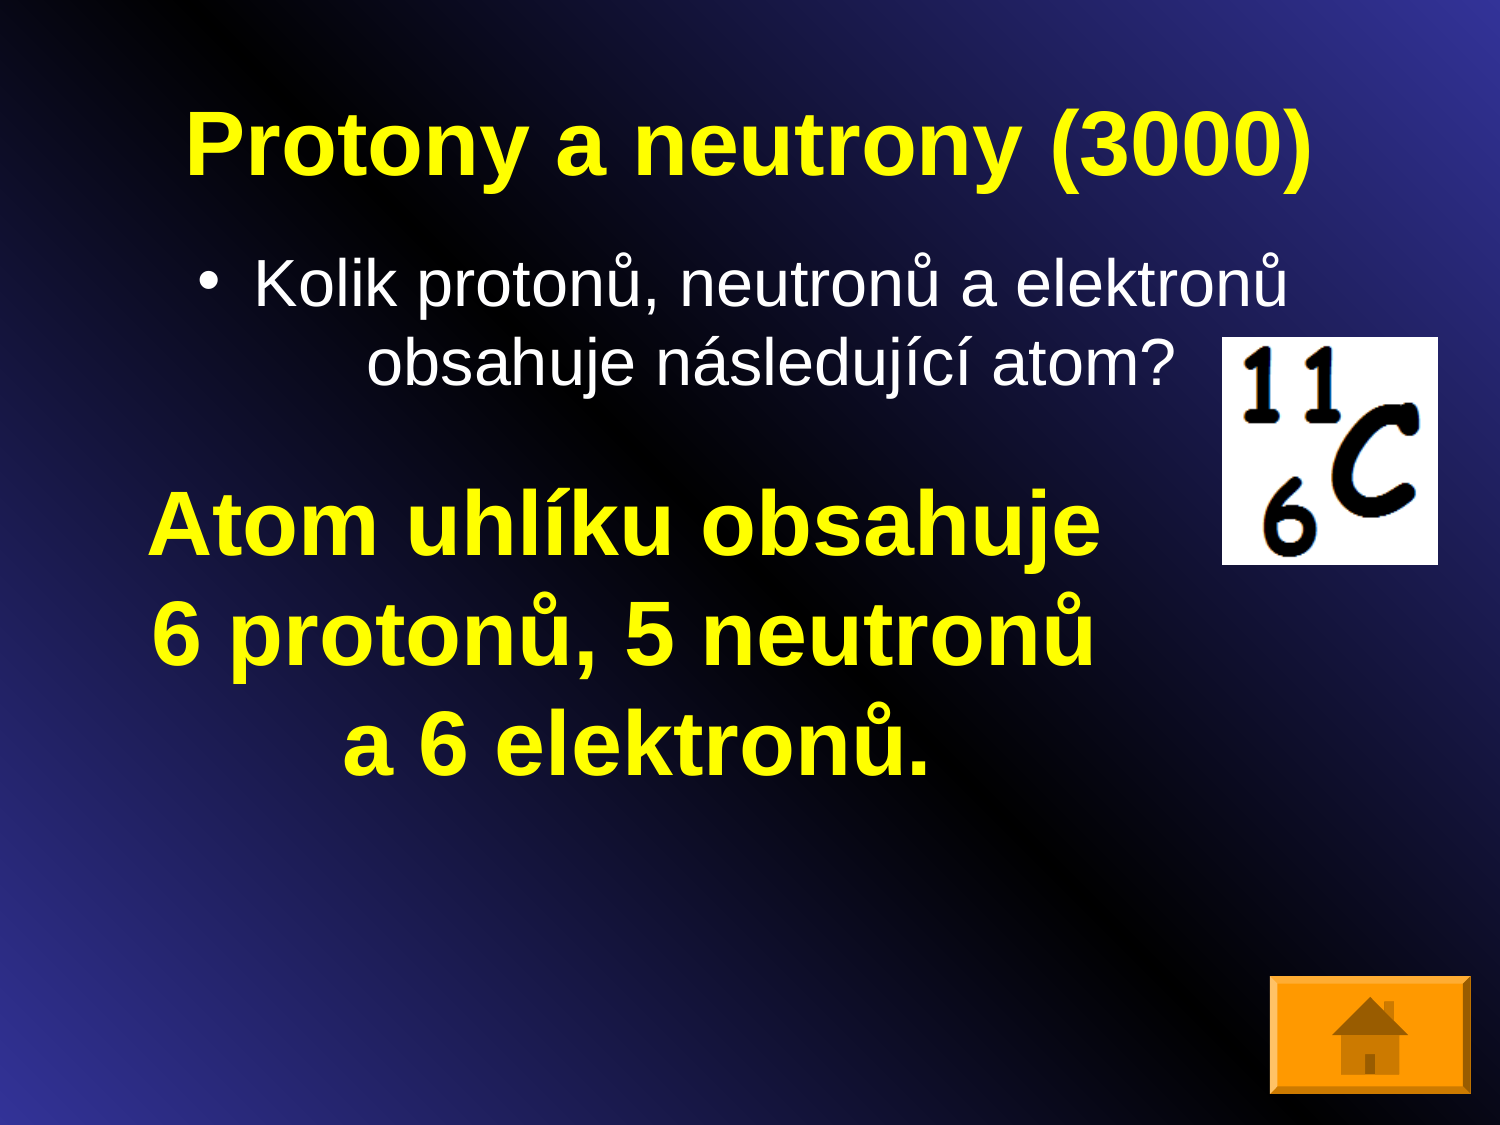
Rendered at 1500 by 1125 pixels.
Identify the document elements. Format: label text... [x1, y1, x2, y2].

title Protony a neutrony (3000) [75, 45, 1426, 231]
text_box Atom uhlíku obsahuje 6 protonů, 5 neutronů a 6 elektronů. [41, 456, 1235, 802]
list Kolik protonů, neutronů a elektronů obsahuje následující atom? [41, 231, 1447, 445]
picture [1222, 337, 1438, 565]
text_box [1271, 976, 1471, 1094]
